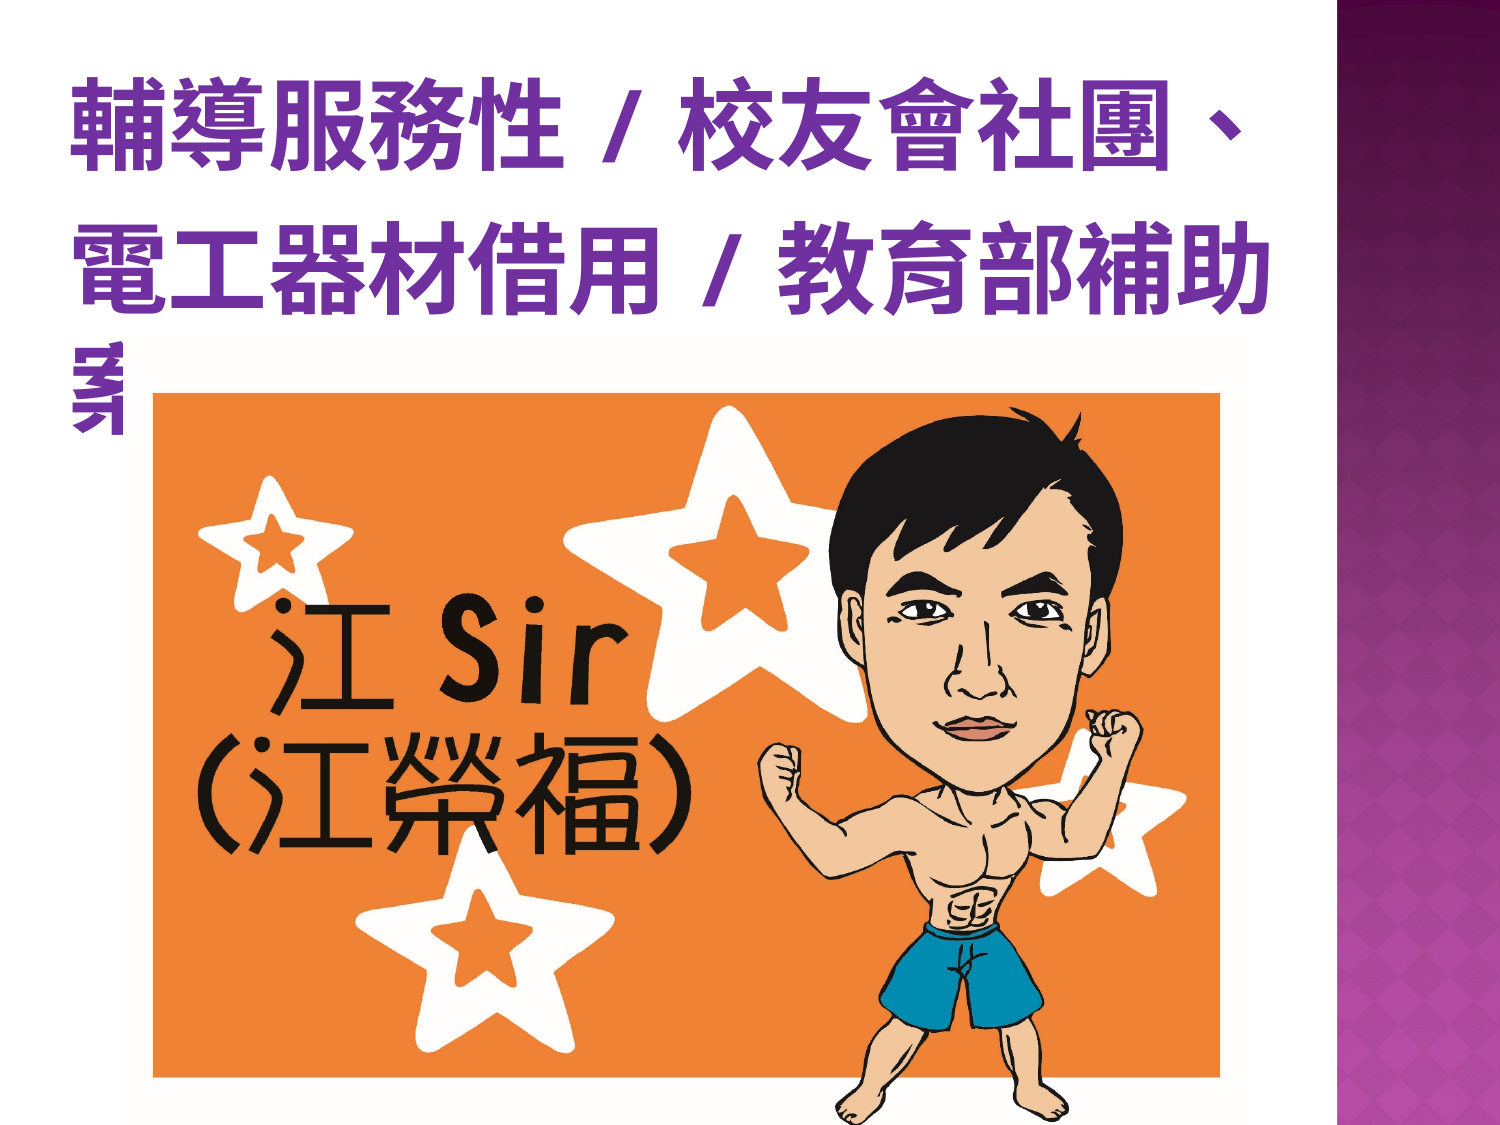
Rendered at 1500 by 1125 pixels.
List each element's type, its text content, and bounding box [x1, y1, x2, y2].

text_box 輔導服務性/校友會社團、 電工器材借用/教育部補助案 [53, 54, 1374, 338]
picture [123, 337, 1249, 1125]
